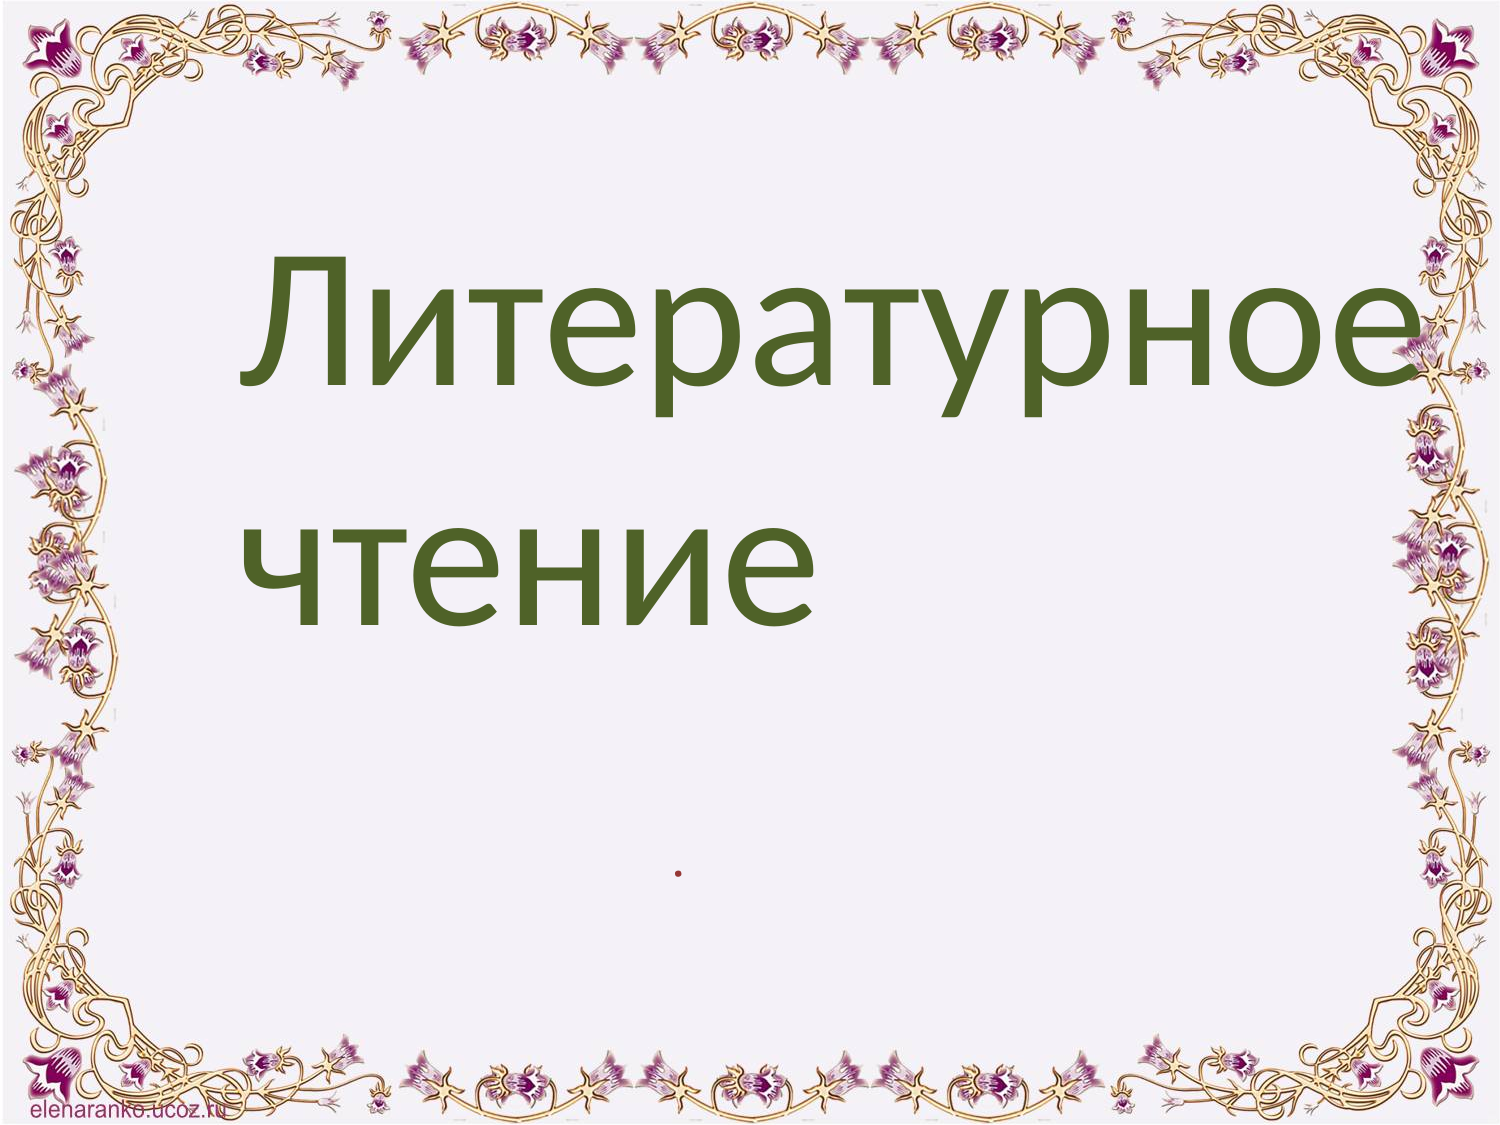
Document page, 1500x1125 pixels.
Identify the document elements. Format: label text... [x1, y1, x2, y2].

text_box Литературное чтение [223, 178, 1500, 673]
text_box . [652, 829, 701, 895]
